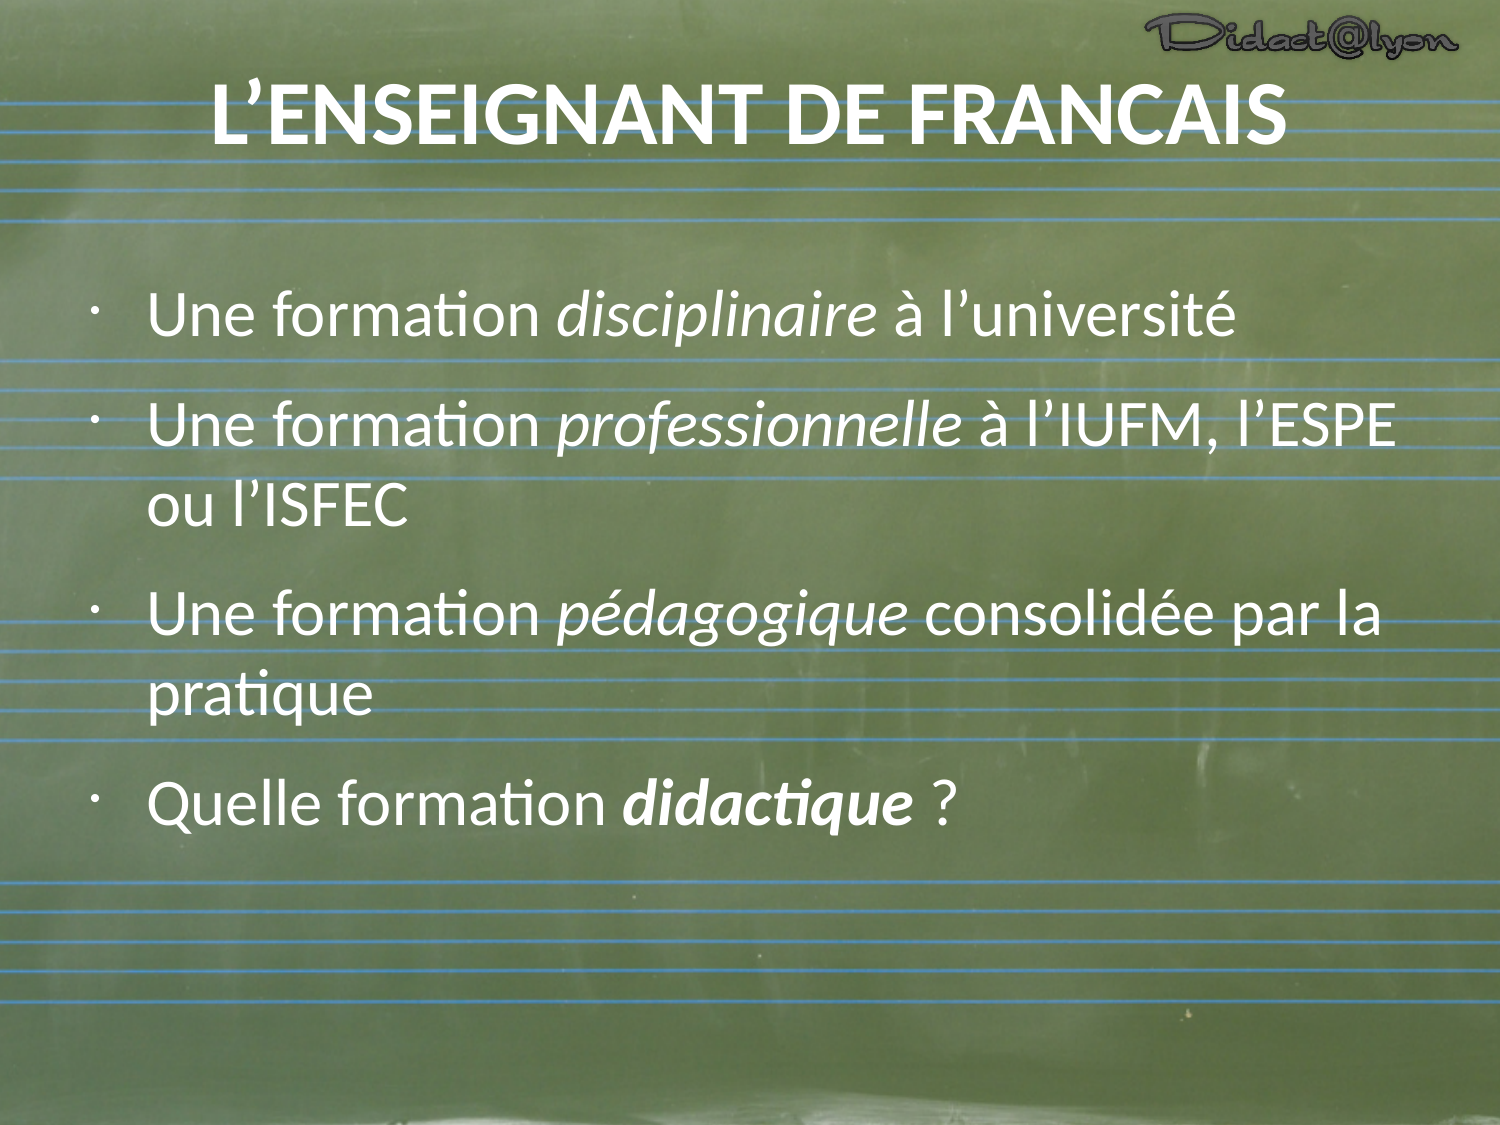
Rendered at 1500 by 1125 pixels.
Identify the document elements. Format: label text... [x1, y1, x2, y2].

list Une formation disciplinaire à l’université Une formation professionnelle à l’IUFM, l’ESPE ou l’ISFEC Une formation pédagogique consolidée par la pratique Quelle formation didactique ? [75, 262, 1425, 1005]
title L’ENSEIGNANT DE FRANCAIS [75, 45, 1425, 233]
picture [0, 0, 1500, 1125]
